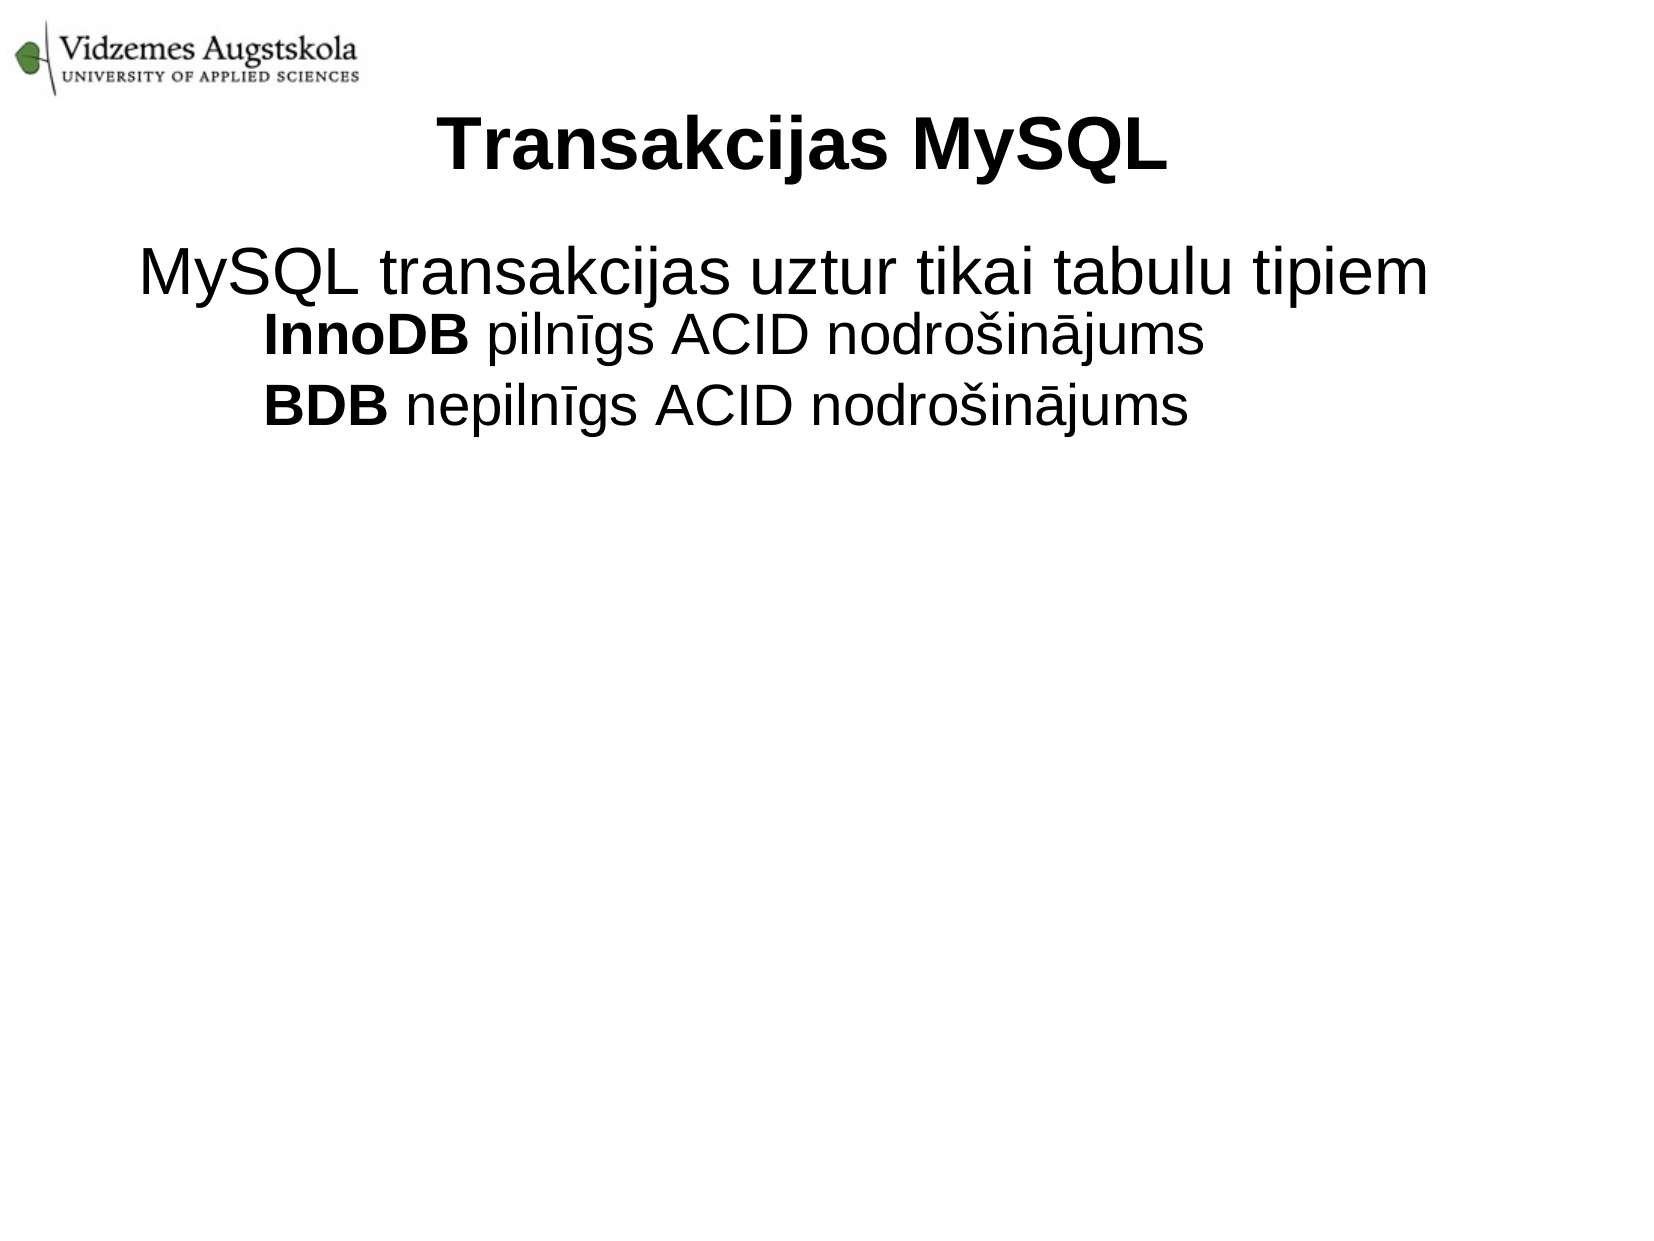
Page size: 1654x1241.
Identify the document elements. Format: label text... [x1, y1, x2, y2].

list MySQL transakcijas uztur tikai tabulu tipiem InnoDB pilnīgs ACID nodrošinājums BDB nepilnīgs ACID nodrošinājums [82, 236, 1569, 1107]
title Transakcijas MySQL [94, 103, 1512, 188]
picture [5, 2, 368, 113]
